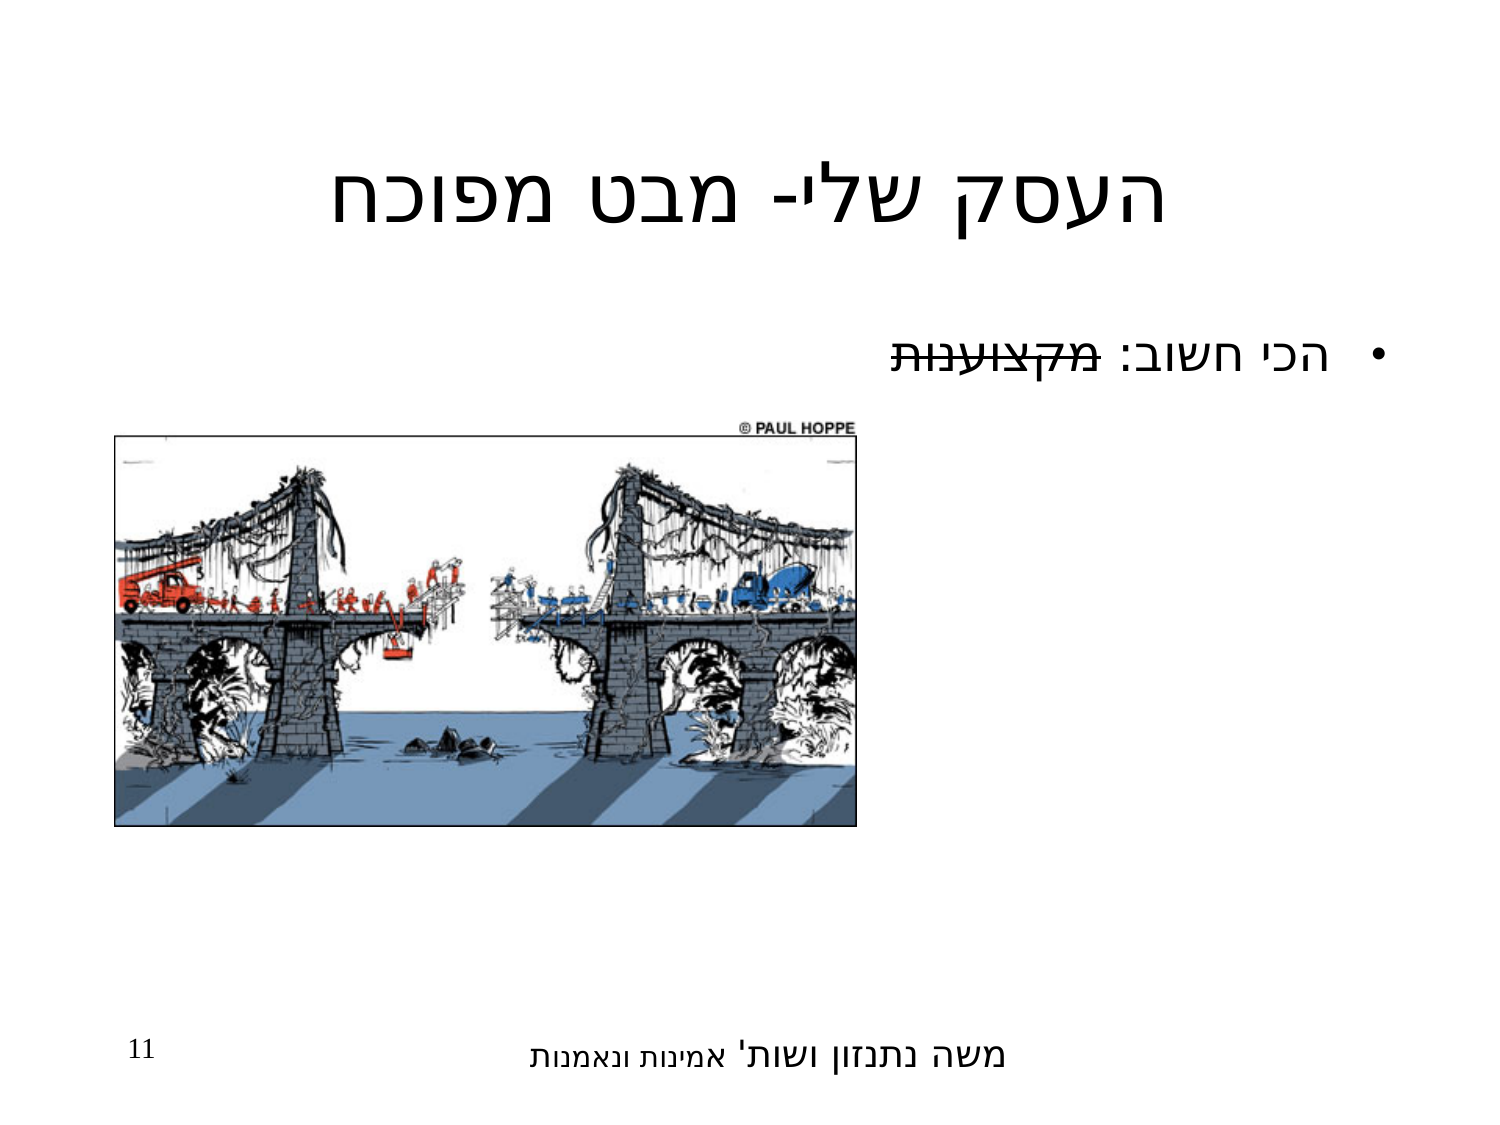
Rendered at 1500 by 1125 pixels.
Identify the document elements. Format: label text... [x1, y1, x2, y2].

title העסק שלי- מבט מפוכח [112, 99, 1388, 288]
picture [114, 420, 857, 827]
list הכי חשוב: מקצוענות [826, 324, 1388, 978]
